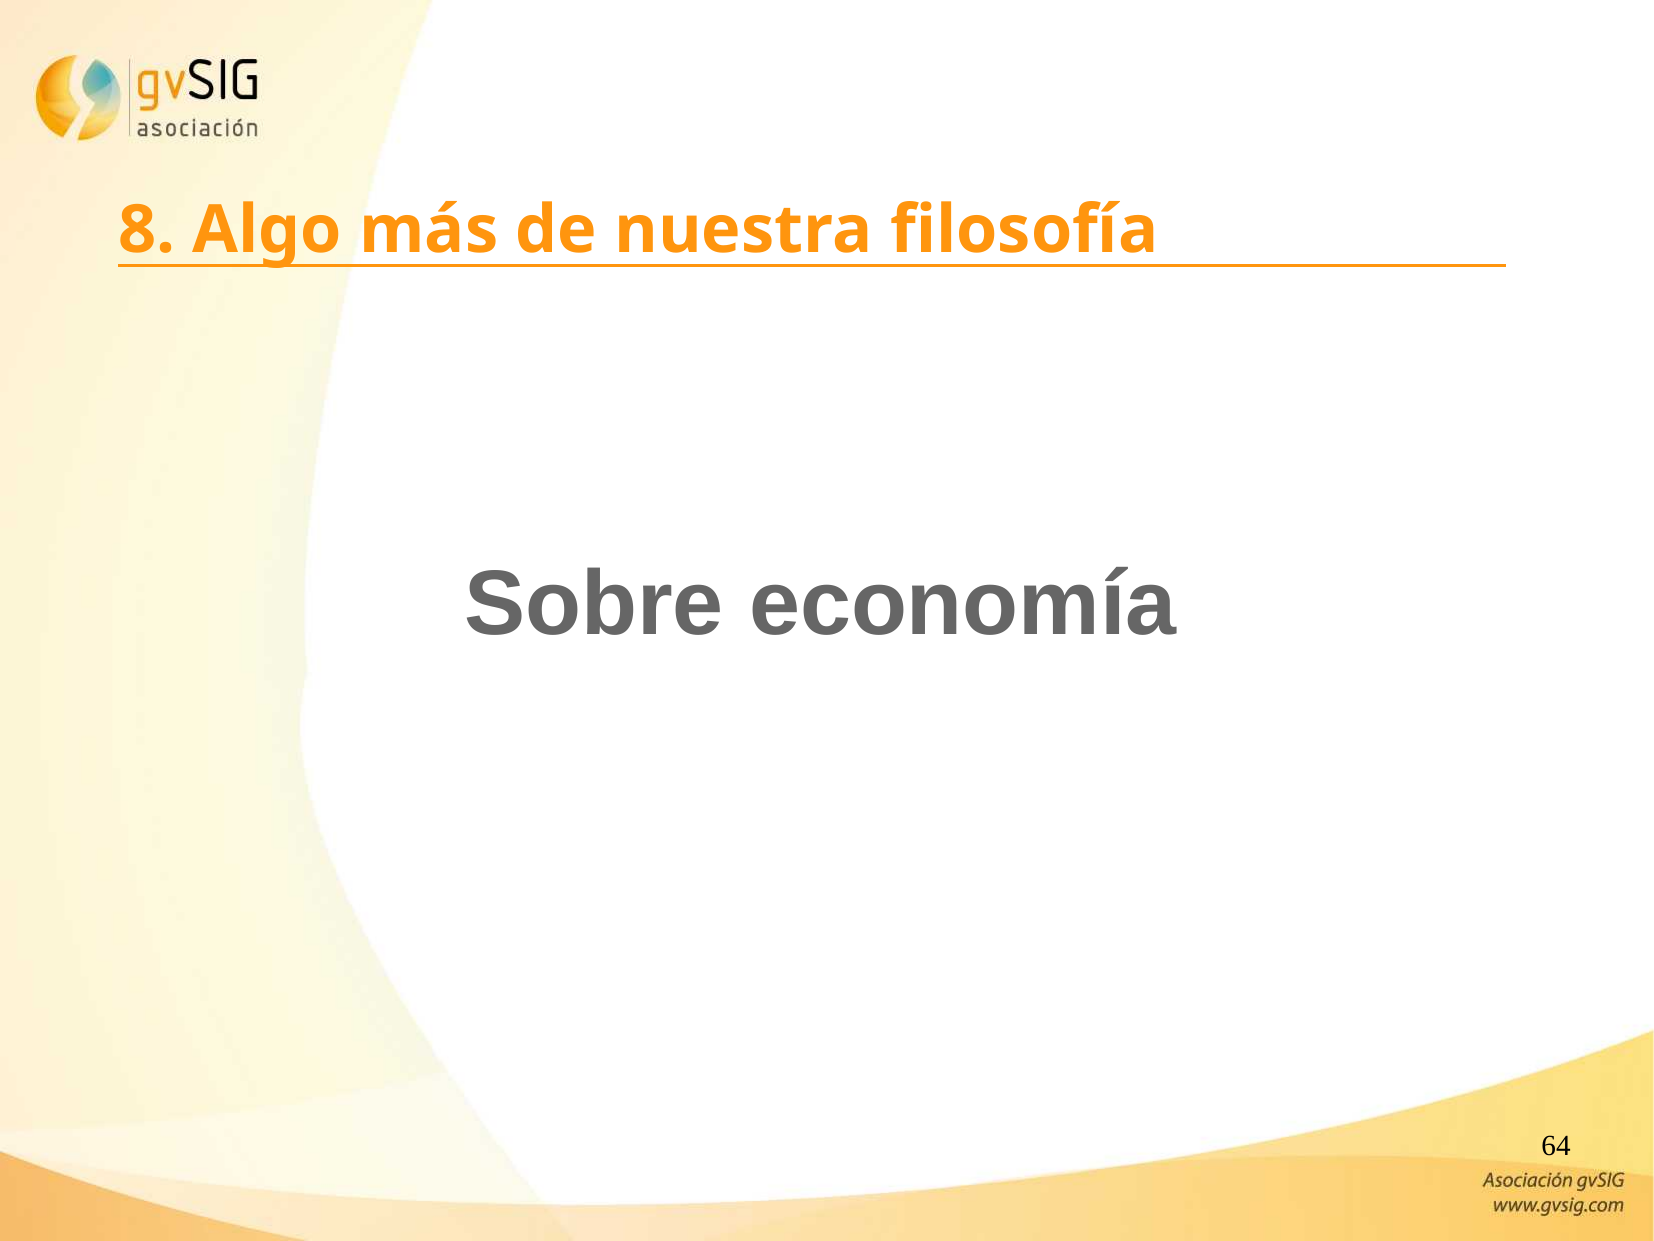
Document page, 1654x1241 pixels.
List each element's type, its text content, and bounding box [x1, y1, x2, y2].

picture [0, 0, 1654, 1241]
title 8. Algo más de nuestra filosofía [118, 177, 1607, 276]
text_box Sobre economía [112, 544, 1530, 662]
